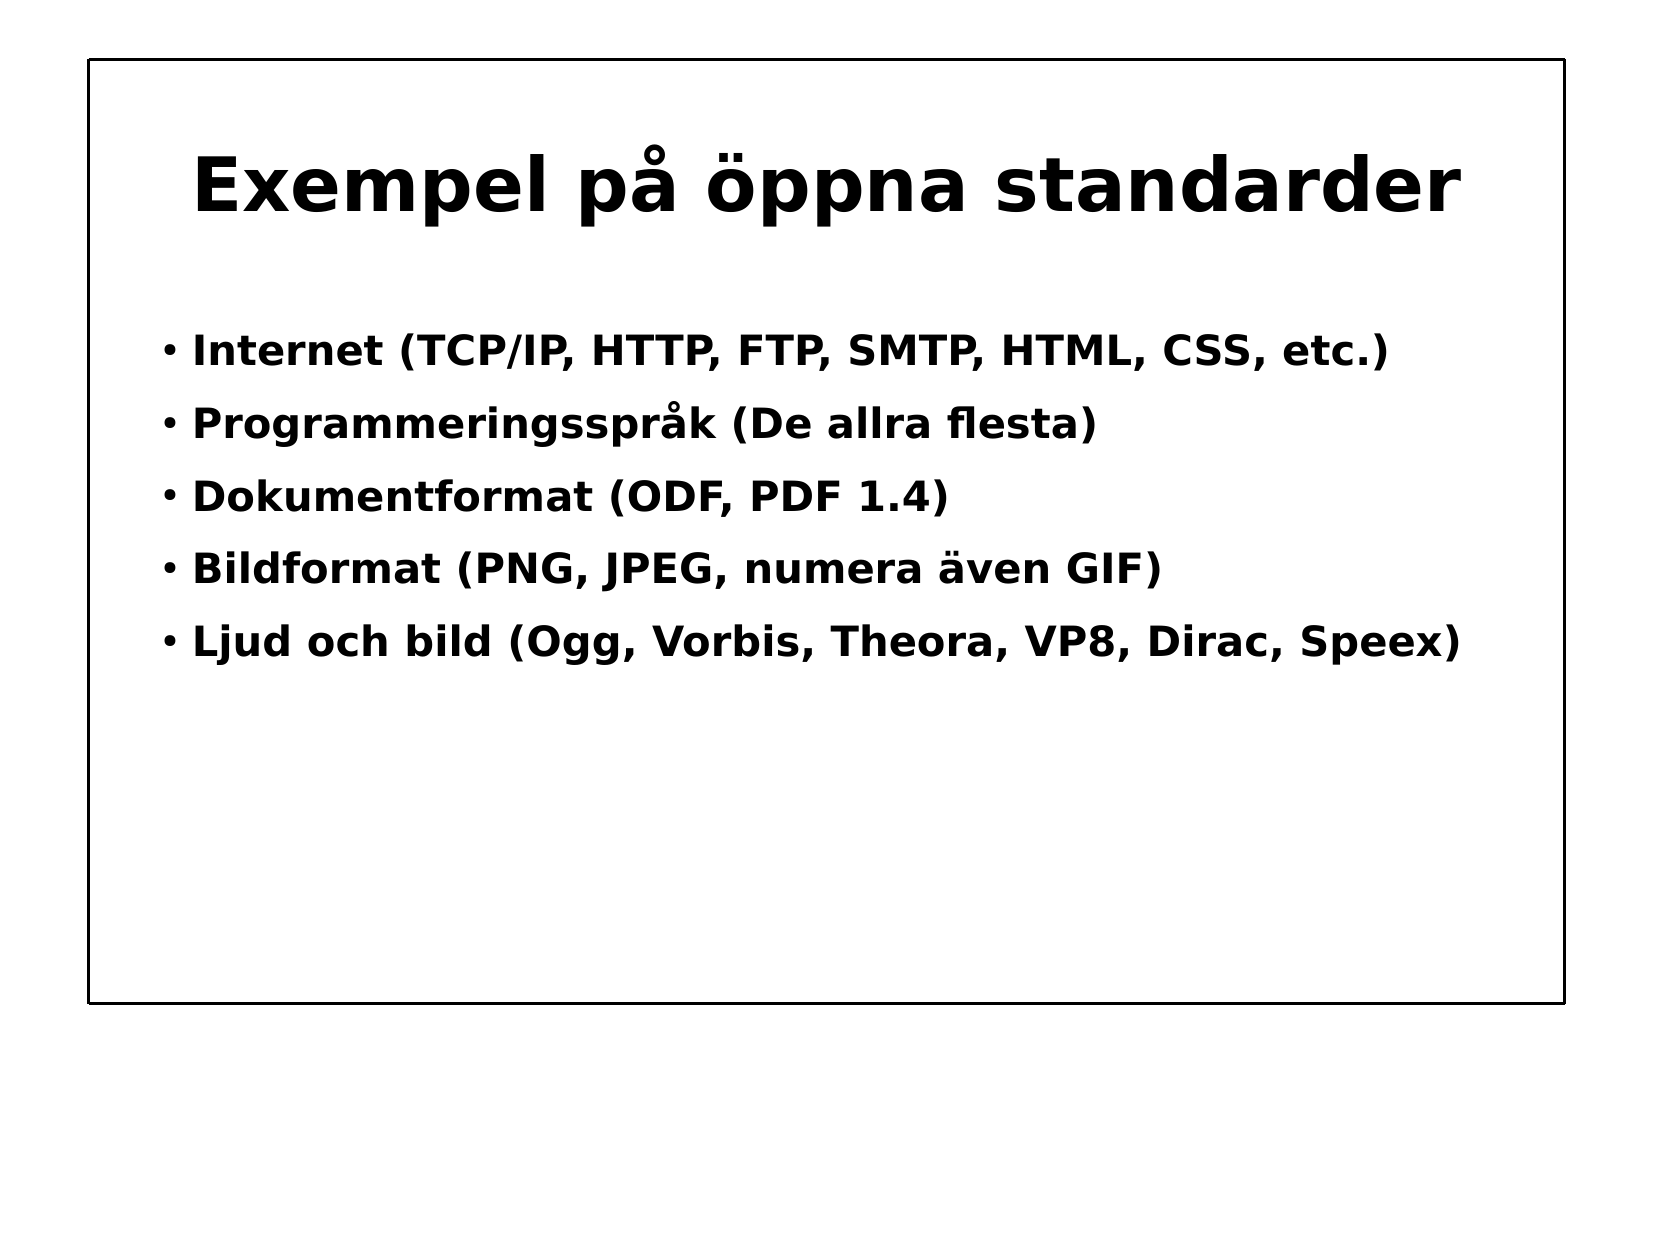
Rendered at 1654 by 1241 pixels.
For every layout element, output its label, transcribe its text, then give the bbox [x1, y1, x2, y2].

text_box Exempel på öppna standarder [176, 134, 1478, 237]
text_box Internet (TCP/IP, HTTP, FTP, SMTP, HTML, CSS, etc.) Programmeringsspråk (De allra flesta) Dokumentformat (ODF, PDF 1.4) Bildformat (PNG, JPEG, numera även GIF) Ljud och bild (Ogg, Vorbis, Theora, VP8, Dirac, Speex) [147, 295, 1506, 650]
text_box [88, 59, 1565, 1004]
